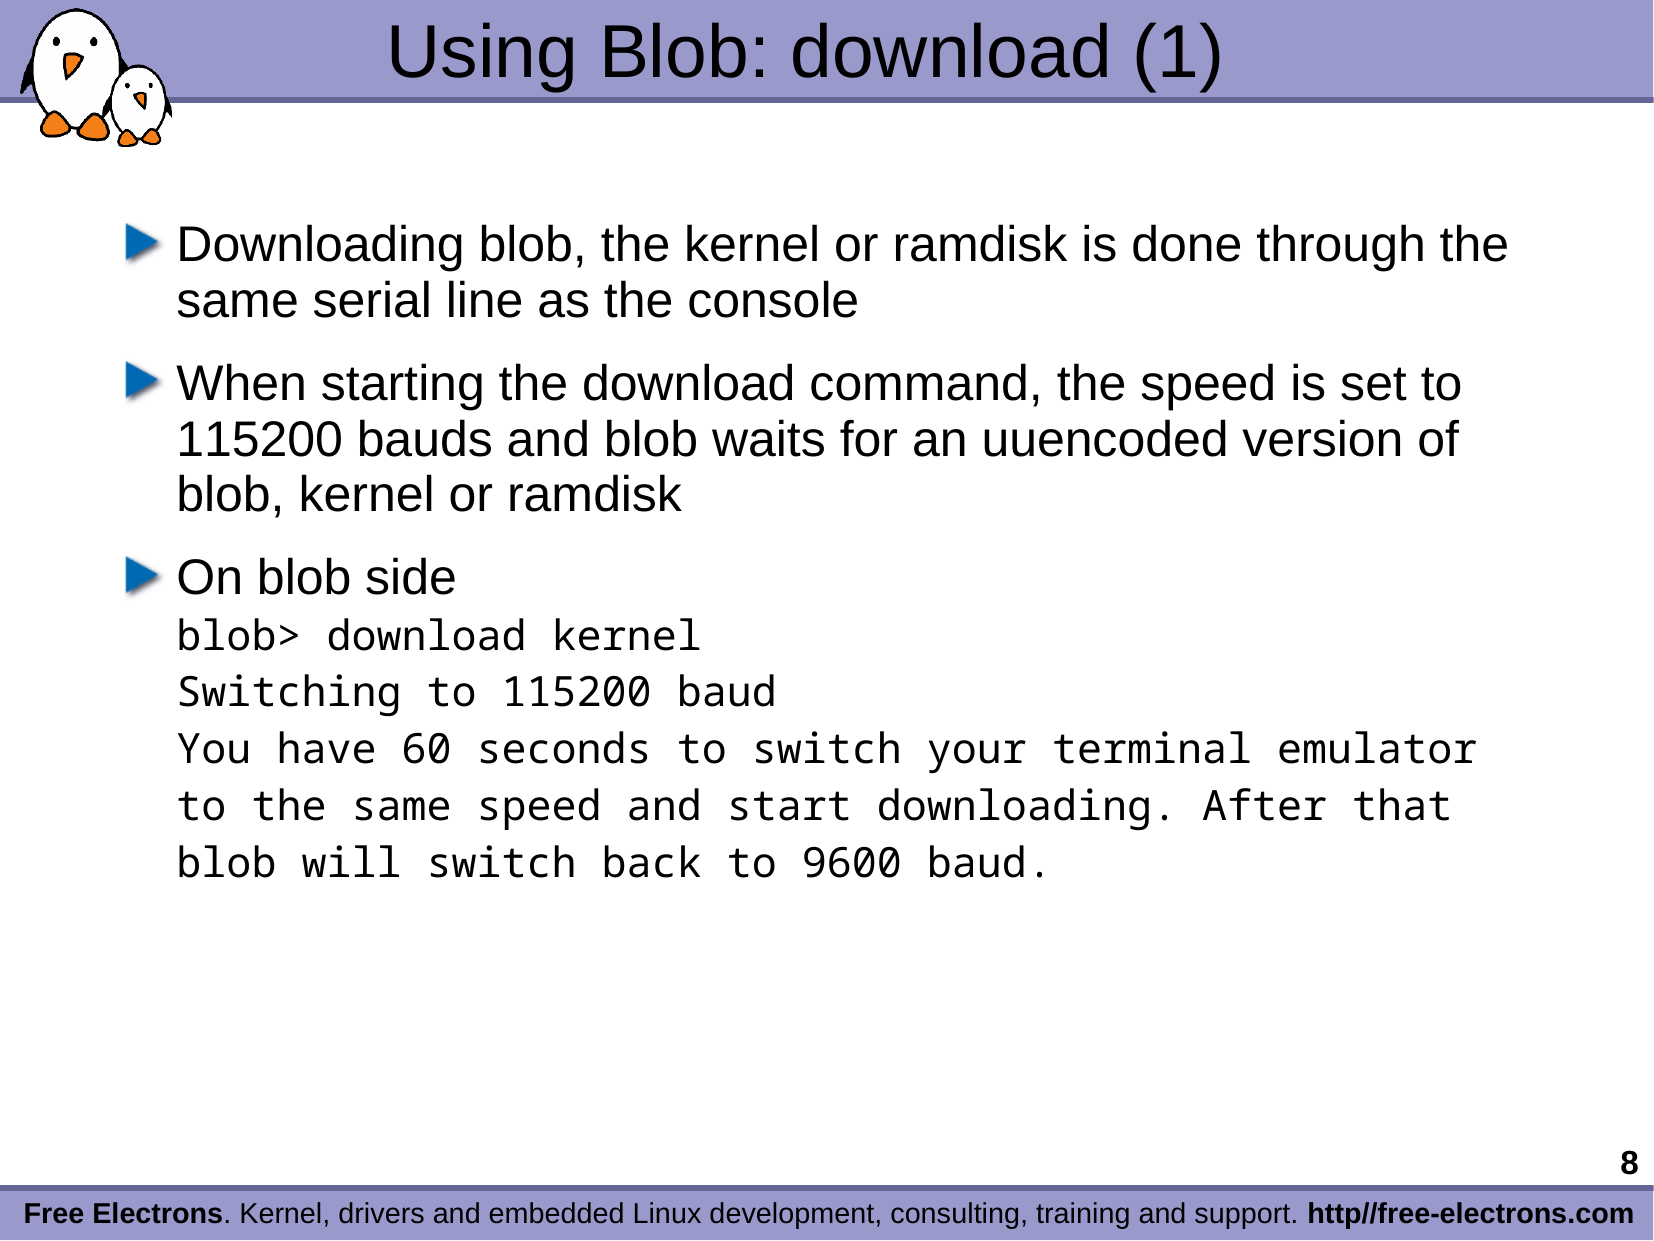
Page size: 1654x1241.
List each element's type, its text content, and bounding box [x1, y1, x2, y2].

title Using Blob: download (1) [60, 0, 1551, 104]
picture [20, 8, 172, 147]
list Downloading blob, the kernel or ramdisk is done through the same serial line as the console When starting the download command, the speed is set to 115200 bauds and blob waits for an uuencoded version of blob, kernel or ramdisk On blob side blob> download kernel Switching to 115200 baud You have 60 seconds to switch your terminal emulator to the same speed and start downloading. After that blob will switch back to 9600 baud. [105, 216, 1518, 1066]
